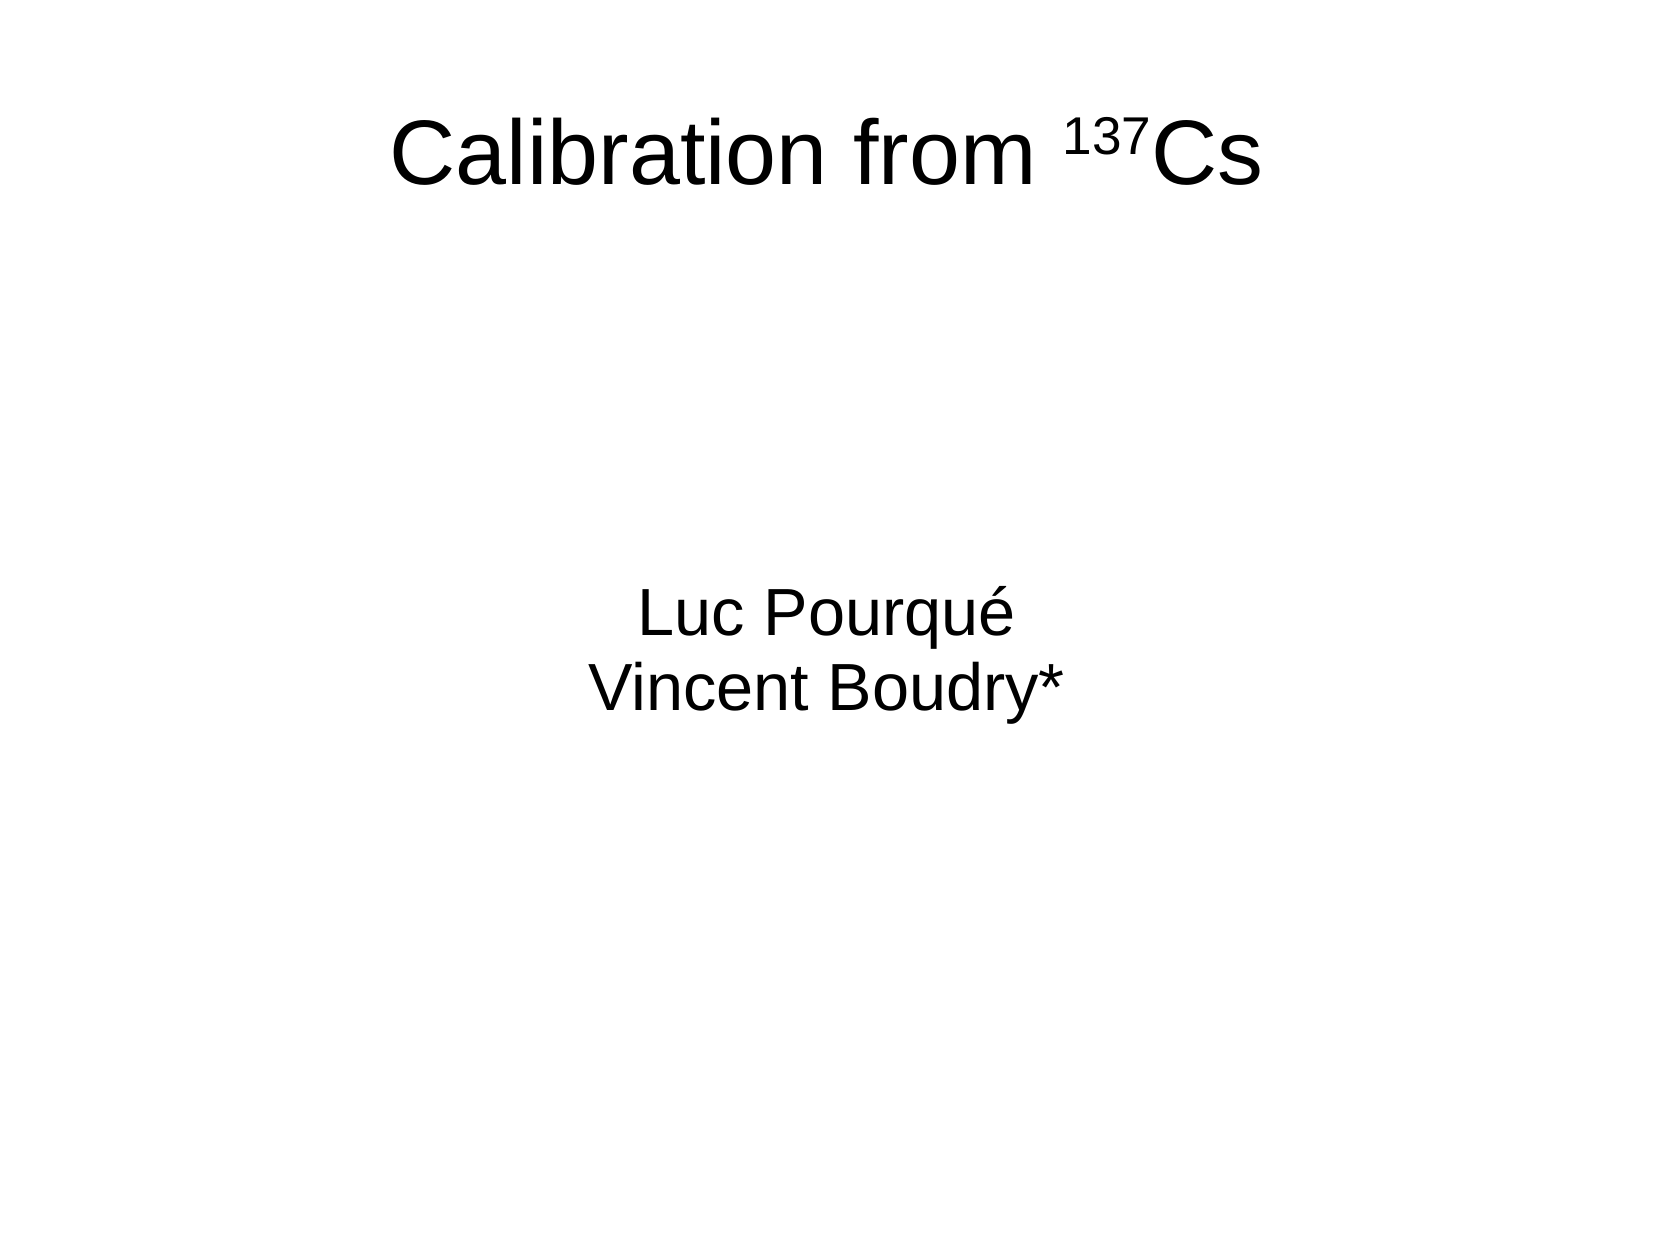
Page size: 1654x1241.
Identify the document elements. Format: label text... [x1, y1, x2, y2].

title Calibration from 137Cs [82, 49, 1571, 257]
subtitle Luc Pourqué Vincent Boudry* [82, 290, 1571, 1010]
